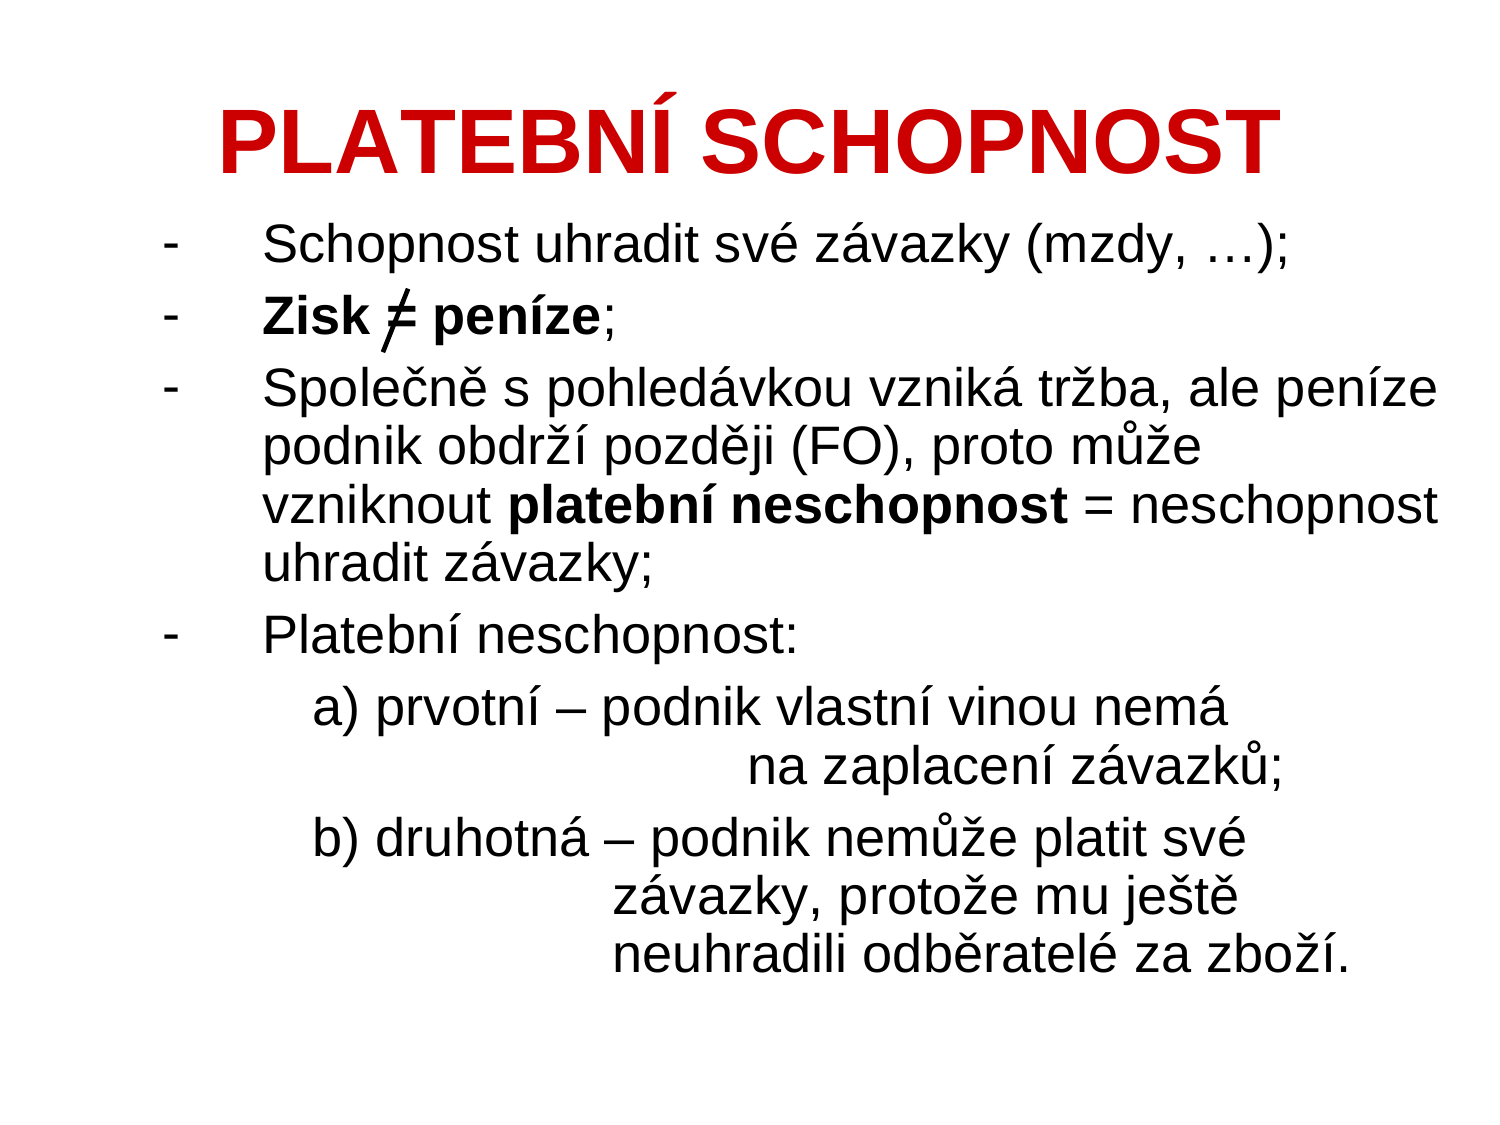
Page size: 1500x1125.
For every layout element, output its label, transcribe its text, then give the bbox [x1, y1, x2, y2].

list Schopnost uhradit své závazky (mzdy, …); Zisk = peníze; Společně s pohledávkou vzniká tržba, ale peníze podnik obdrží později (FO), proto může vzniknout platební neschopnost = neschopnost uhradit závazky; Platební neschopnost: a) prvotní – podnik vlastní vinou nemá na zaplacení závazků; b) druhotná – podnik nemůže platit své závazky, protože mu ještě neuhradili odběratelé za zboží. [147, 207, 1459, 1059]
title PLATEBNÍ SCHOPNOST [75, 42, 1426, 231]
